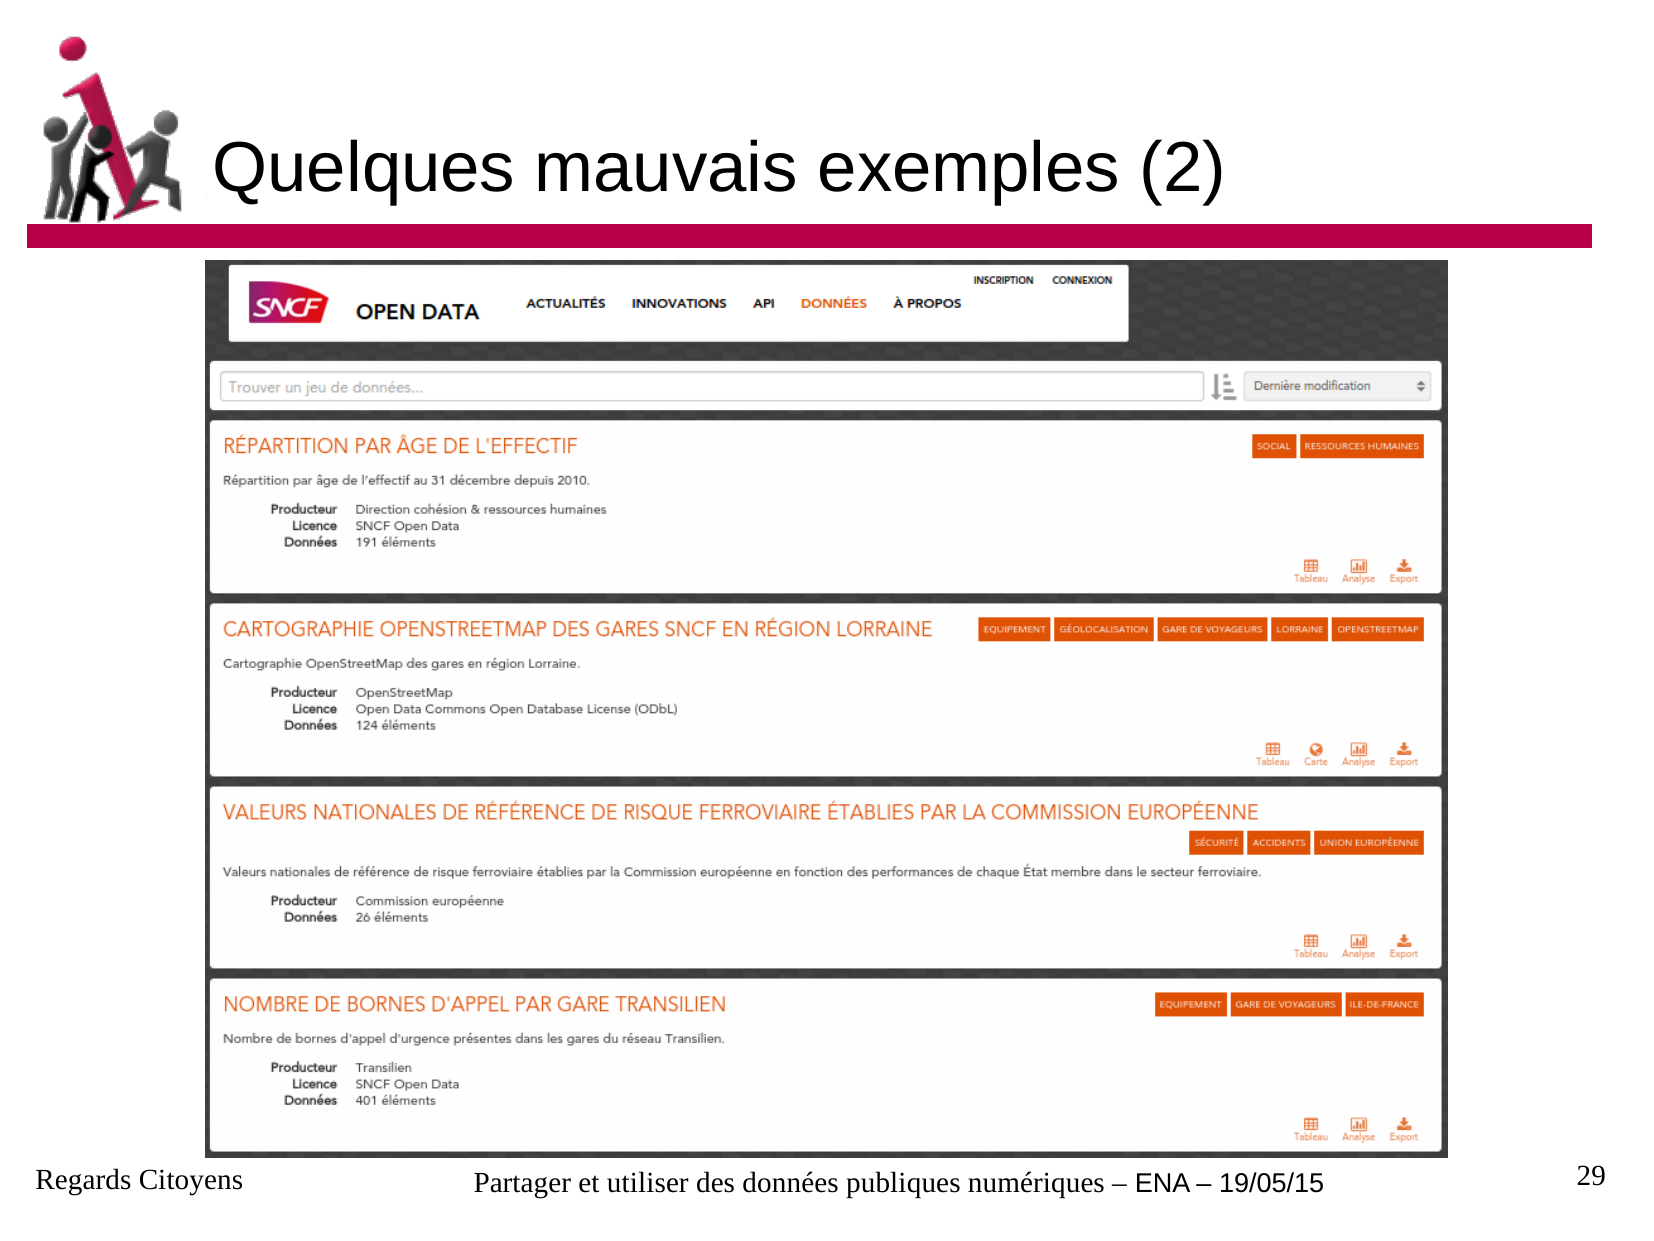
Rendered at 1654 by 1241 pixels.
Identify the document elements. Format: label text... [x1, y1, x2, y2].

picture [27, 31, 208, 224]
picture [205, 260, 1448, 1158]
title Quelques mauvais exemples (2) [213, 70, 1648, 264]
